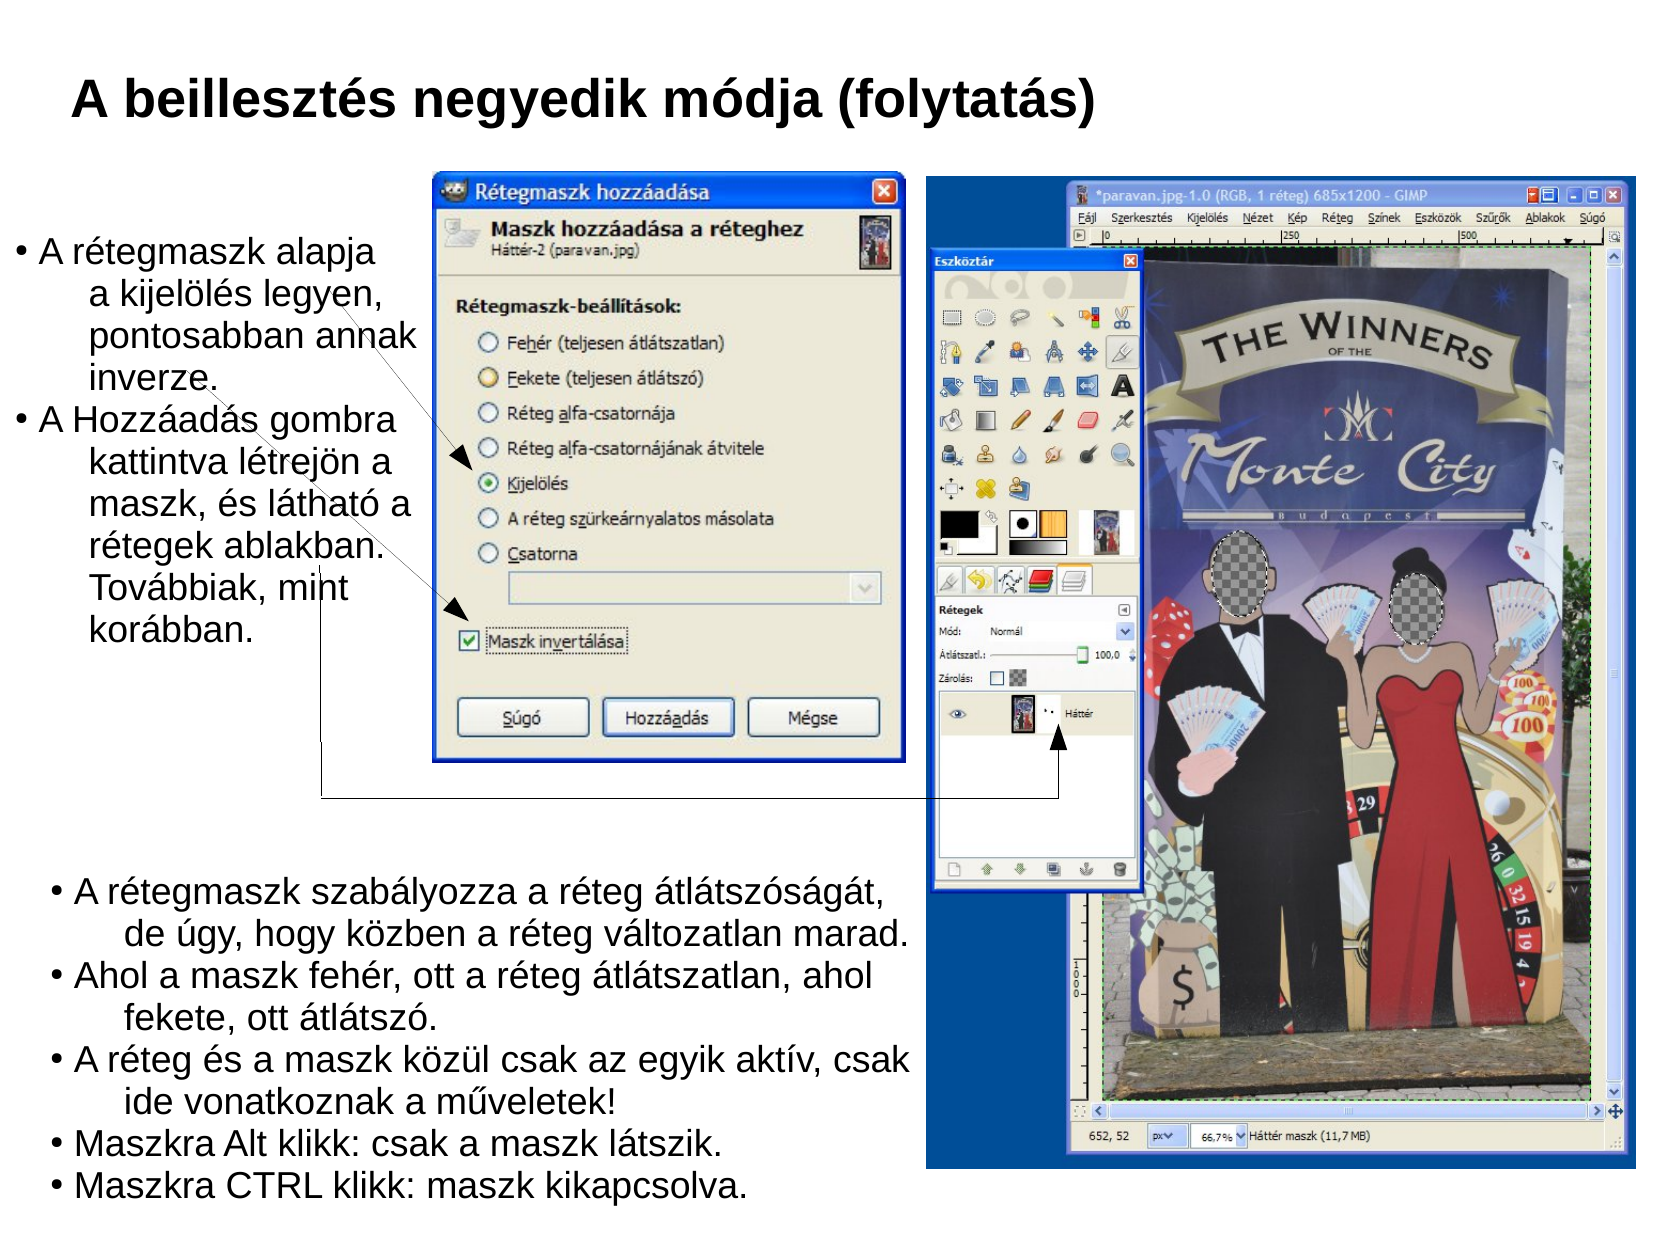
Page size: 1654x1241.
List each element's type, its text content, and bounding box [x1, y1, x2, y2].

text_box A rétegmaszk alapja a kijelölés legyen, pontosabban annak inverze. A Hozzáadás gombra kattintva létrejön a maszk, és látható a rétegek ablakban. Továbbiak, mint korábban. [0, 223, 437, 659]
picture [926, 176, 1636, 1169]
text_box A beillesztés negyedik módja (folytatás) [56, 61, 1112, 139]
picture [432, 171, 906, 763]
text_box A rétegmaszk szabályozza a réteg átlátszóságát, de úgy, hogy közben a réteg változatlan marad. Ahol a maszk fehér, ott a réteg átlátszatlan, ahol fekete, ott átlátszó. A réteg és a maszk közül csak az egyik aktív, csak ide vonatkoznak a műveletek! Maszkra Alt klikk: csak a maszk látszik. Maszkra CTRL klikk: maszk kikapcsolva. [35, 863, 924, 1241]
